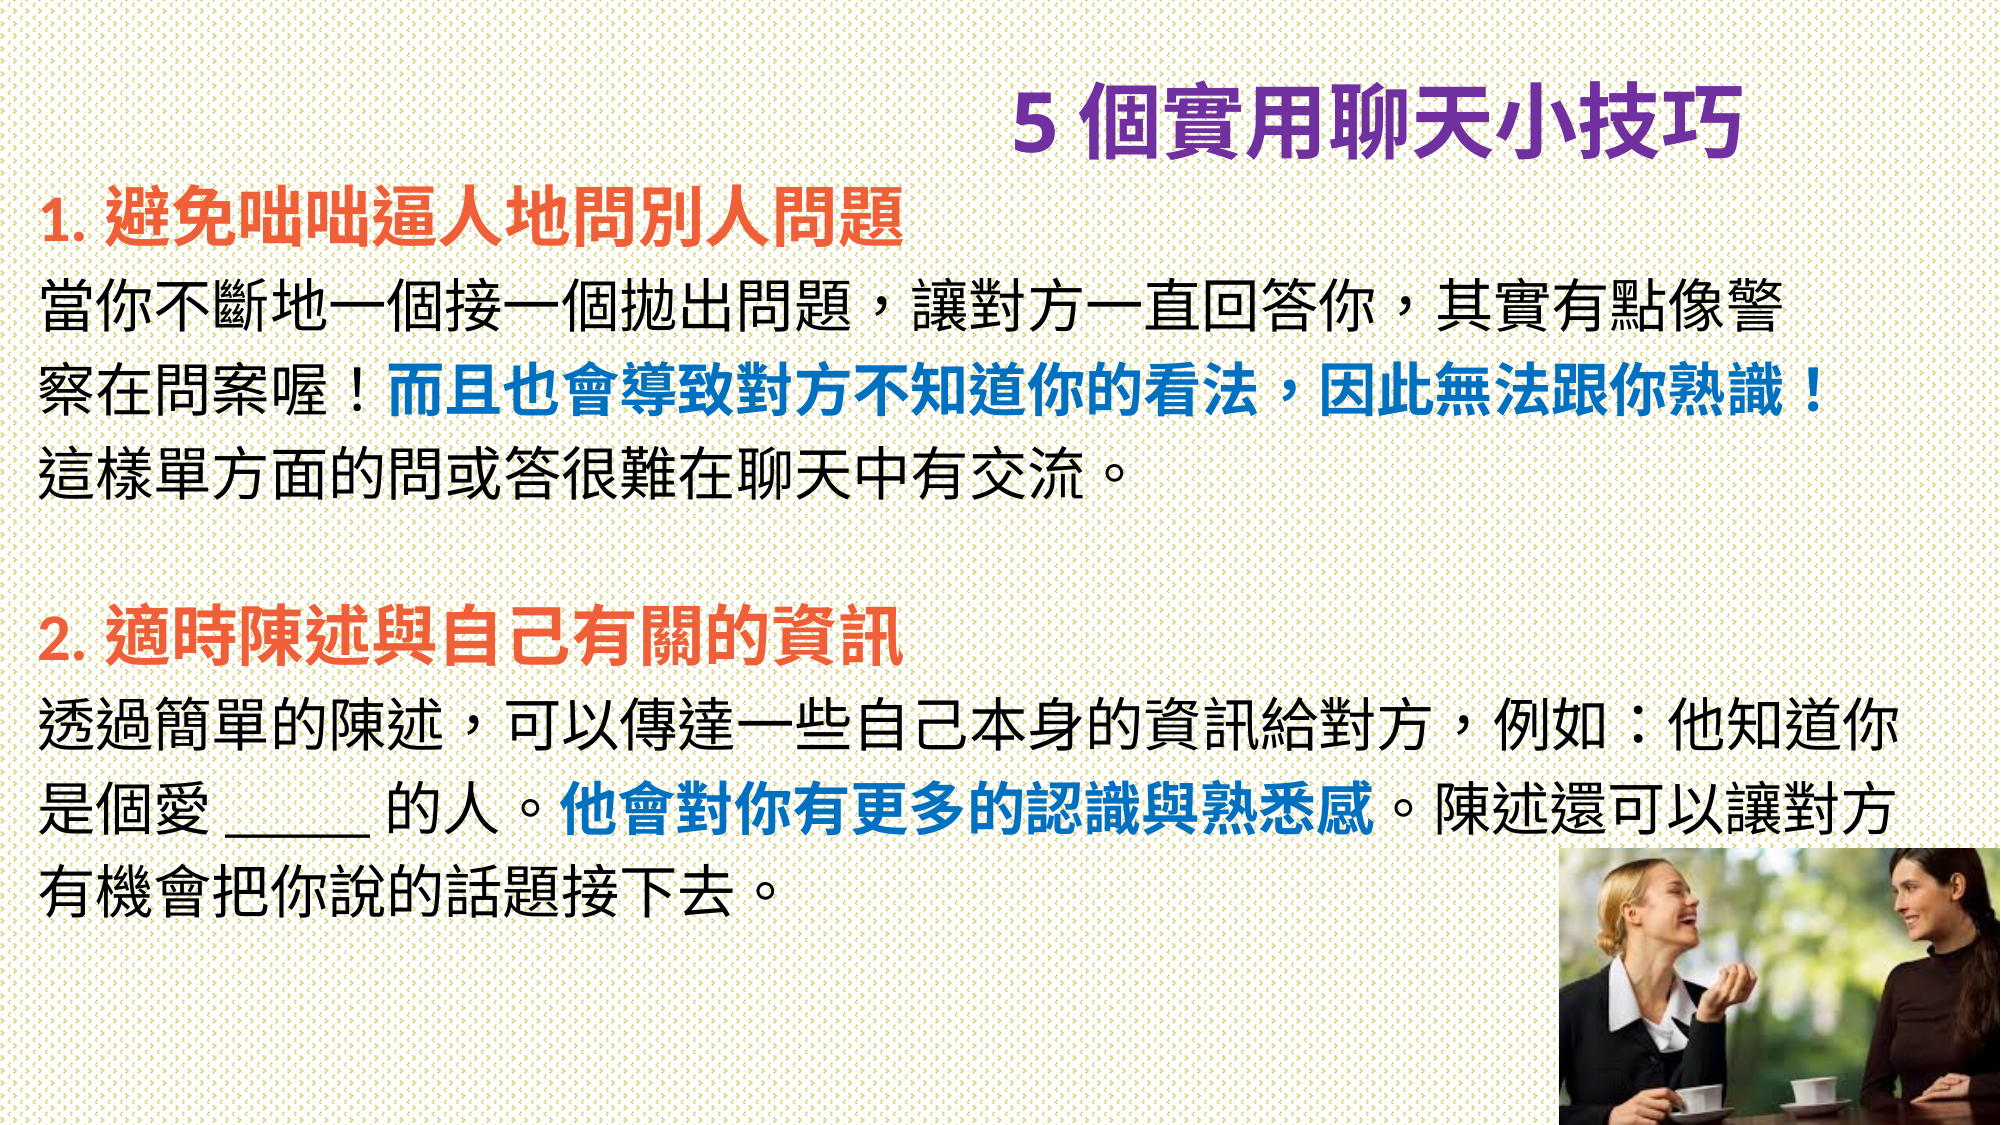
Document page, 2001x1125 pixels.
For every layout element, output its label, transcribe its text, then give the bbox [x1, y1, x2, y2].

text_box 1.避免咄咄逼人地問別人問題 當你不斷地一個接一個拋出問題，讓對方一直回答你，其實有點像警察在問案喔！而且也會導致對方不知道你的看法，因此無法跟你熟識！這樣單方面的問或答很難在聊天中有交流。 [22, 151, 1829, 519]
text_box 5個實用聊天小技巧 [996, 61, 1813, 151]
text_box 2.適時陳述與自己有關的資訊 透過簡單的陳述，可以傳達一些自己本身的資訊給對方，例如：他知道你是個愛_____的人。他會對你有更多的認識與熟悉感。陳述還可以讓對方有機會把你說的話題接下去。 [22, 570, 1971, 998]
picture [1559, 848, 2000, 1125]
